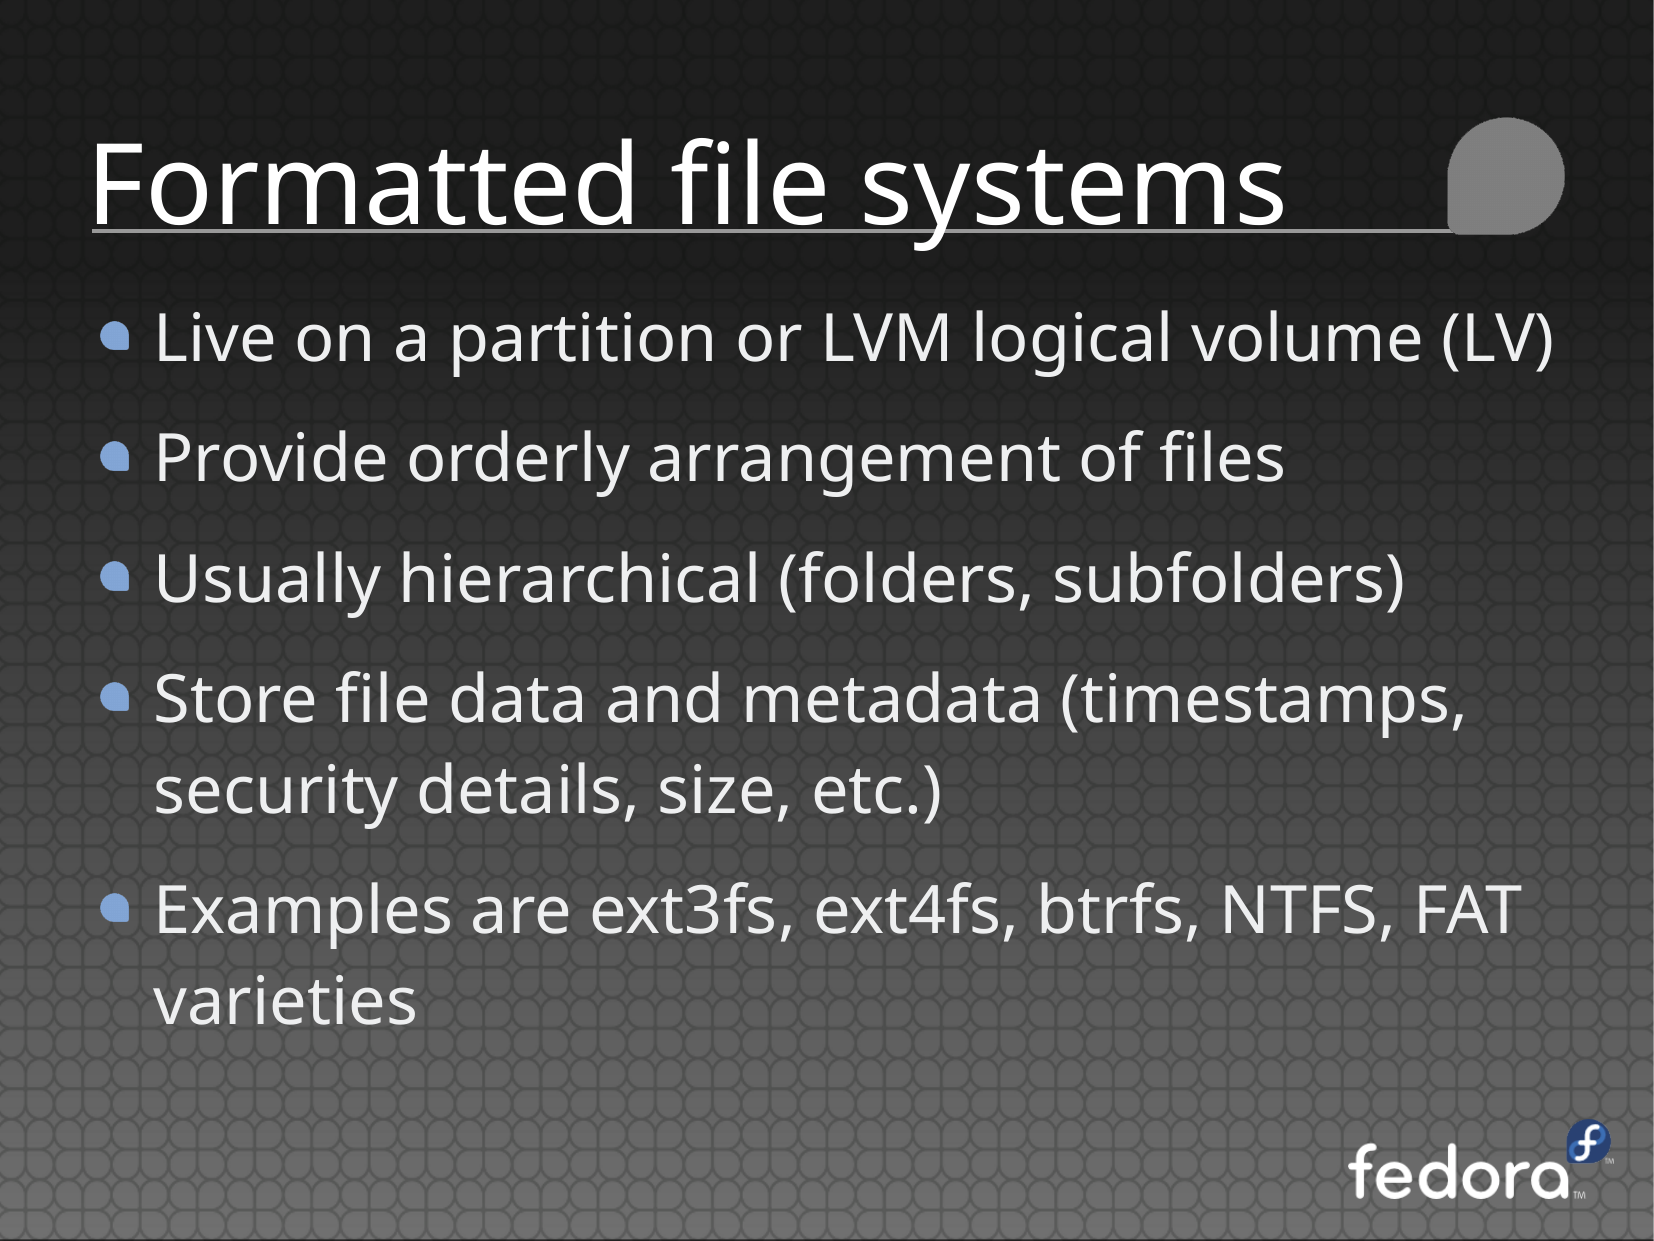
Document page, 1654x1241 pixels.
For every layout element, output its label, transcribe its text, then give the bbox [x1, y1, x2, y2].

list Live on a partition or LVM logical volume (LV) Provide orderly arrangement of files Usually hierarchical (folders, subfolders) Store file data and metadata (timestamps, security details, size, etc.) Examples are ext3fs, ext4fs, btrfs, NTFS, FAT varieties [82, 290, 1571, 1036]
title Formatted file systems [86, 110, 1576, 251]
picture [0, 0, 1654, 1241]
